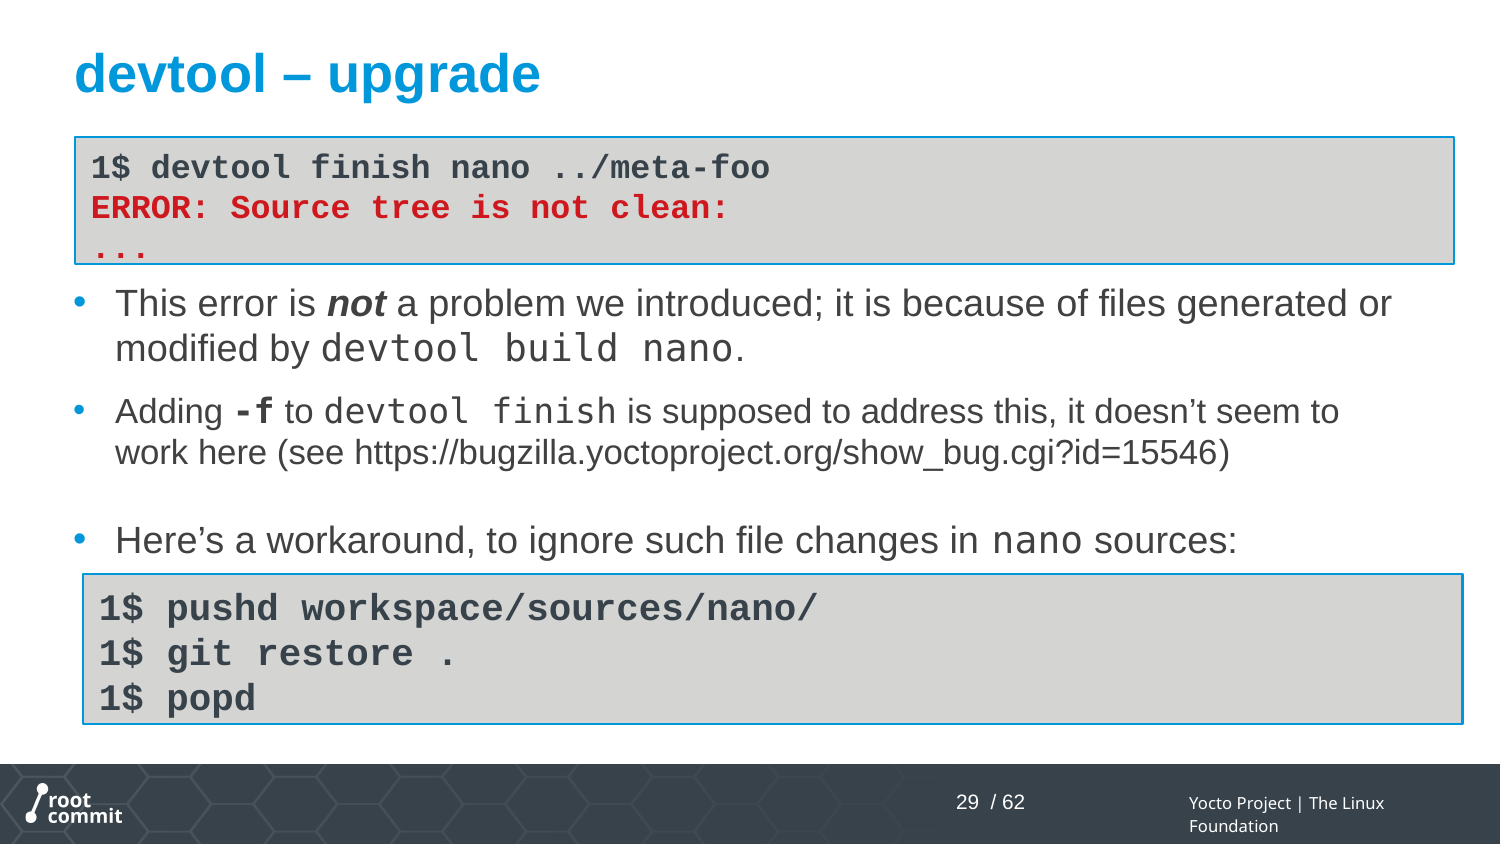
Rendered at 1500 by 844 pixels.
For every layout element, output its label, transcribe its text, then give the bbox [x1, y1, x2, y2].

text_box 1$ pushd workspace/sources/nano/ 1$ git restore . 1$ popd [83, 574, 1463, 725]
text_box devtool – upgrade [74, 50, 1424, 159]
text_box 1$ devtool finish nano ../meta-foo ERROR: Source tree is not clean: ... [75, 136, 1455, 264]
text_box This error is not a problem we introduced; it is because of files generated or modified by devtool build nano. Adding -f to devtool finish is supposed to address this, it doesn’t seem to work here (see https://bugzilla.yoctoproject.org/show_bug.cgi?id=15546) Here’s a workaround, to ignore such file changes in nano sources: [72, 278, 1422, 563]
picture [0, 0, 1500, 844]
